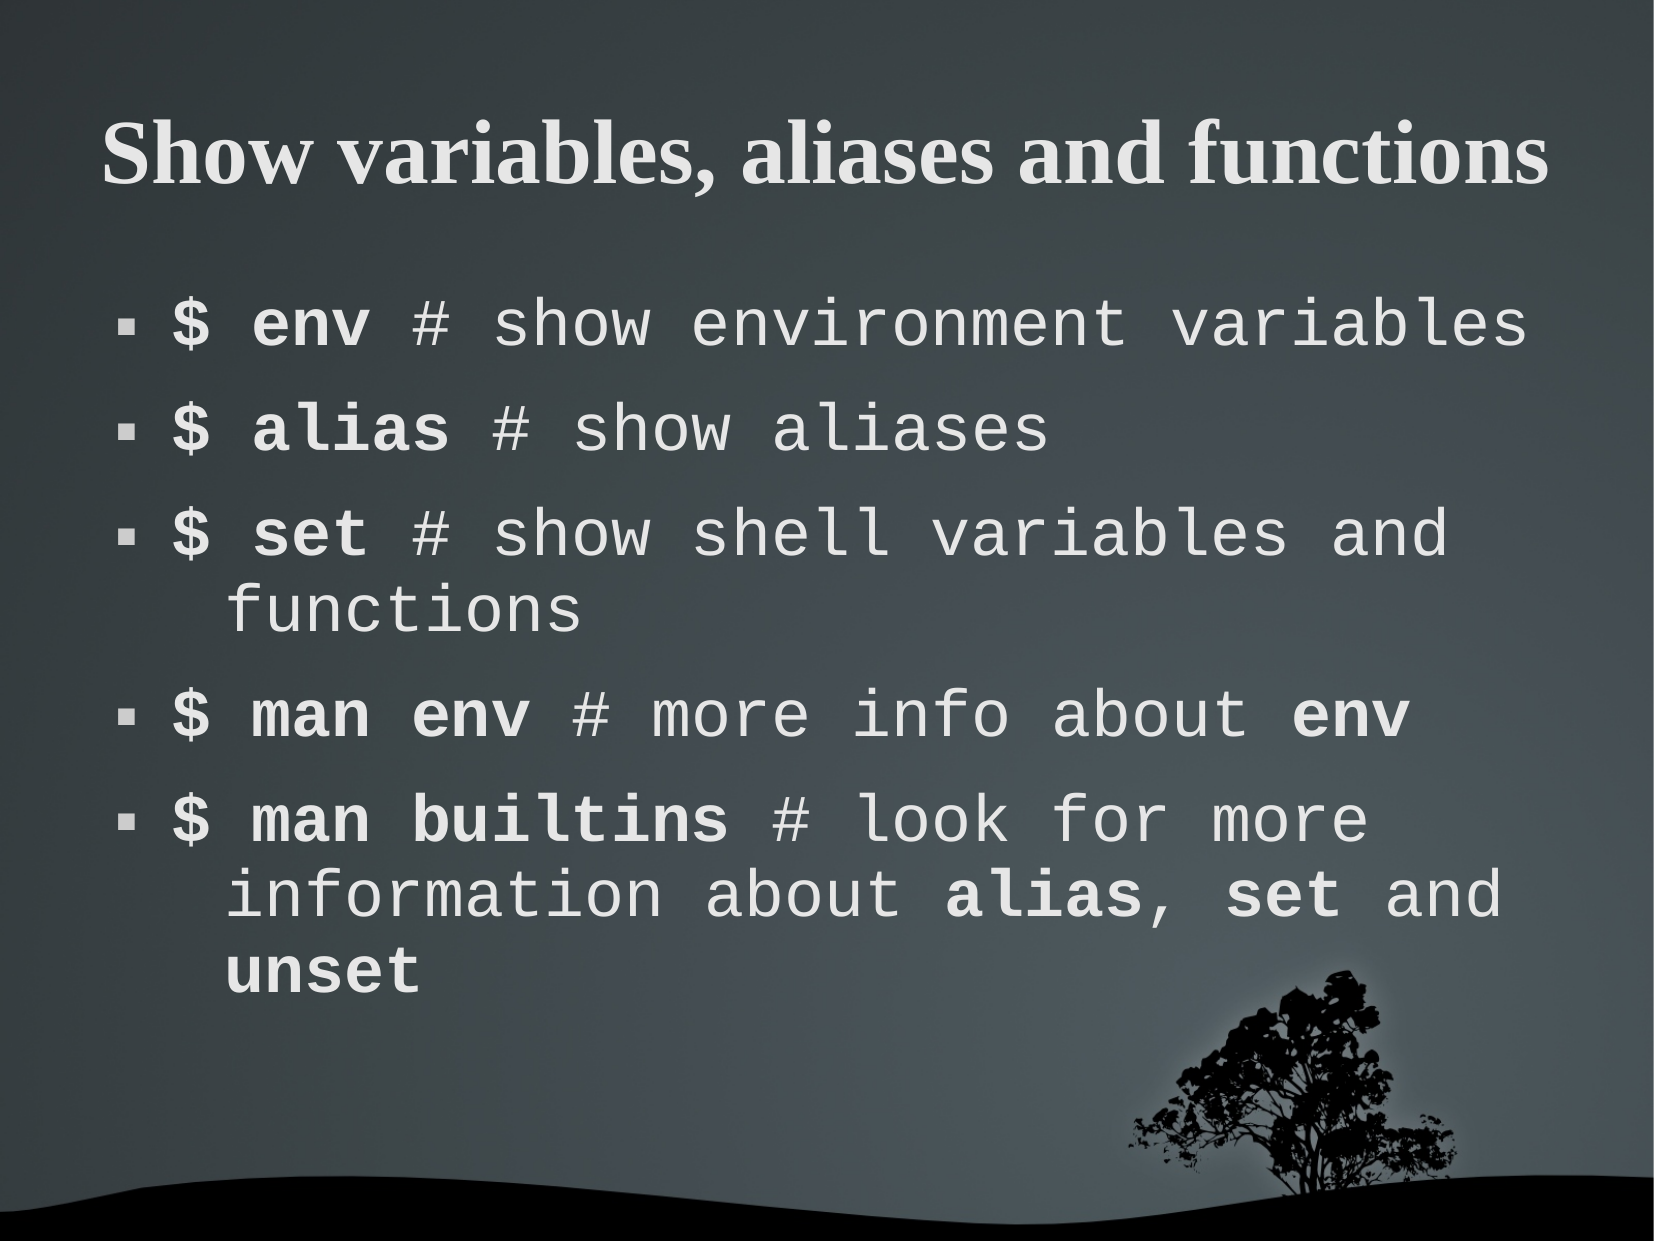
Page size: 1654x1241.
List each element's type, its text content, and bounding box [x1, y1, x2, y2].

picture [0, 0, 1654, 1241]
list $ env # show environment variables $ alias # show aliases $ set # show shell variables and functions $ man env # more info about env $ man builtins # look for more information about alias, set and unset [82, 290, 1571, 1109]
title Show variables, aliases and functions [82, 33, 1571, 273]
